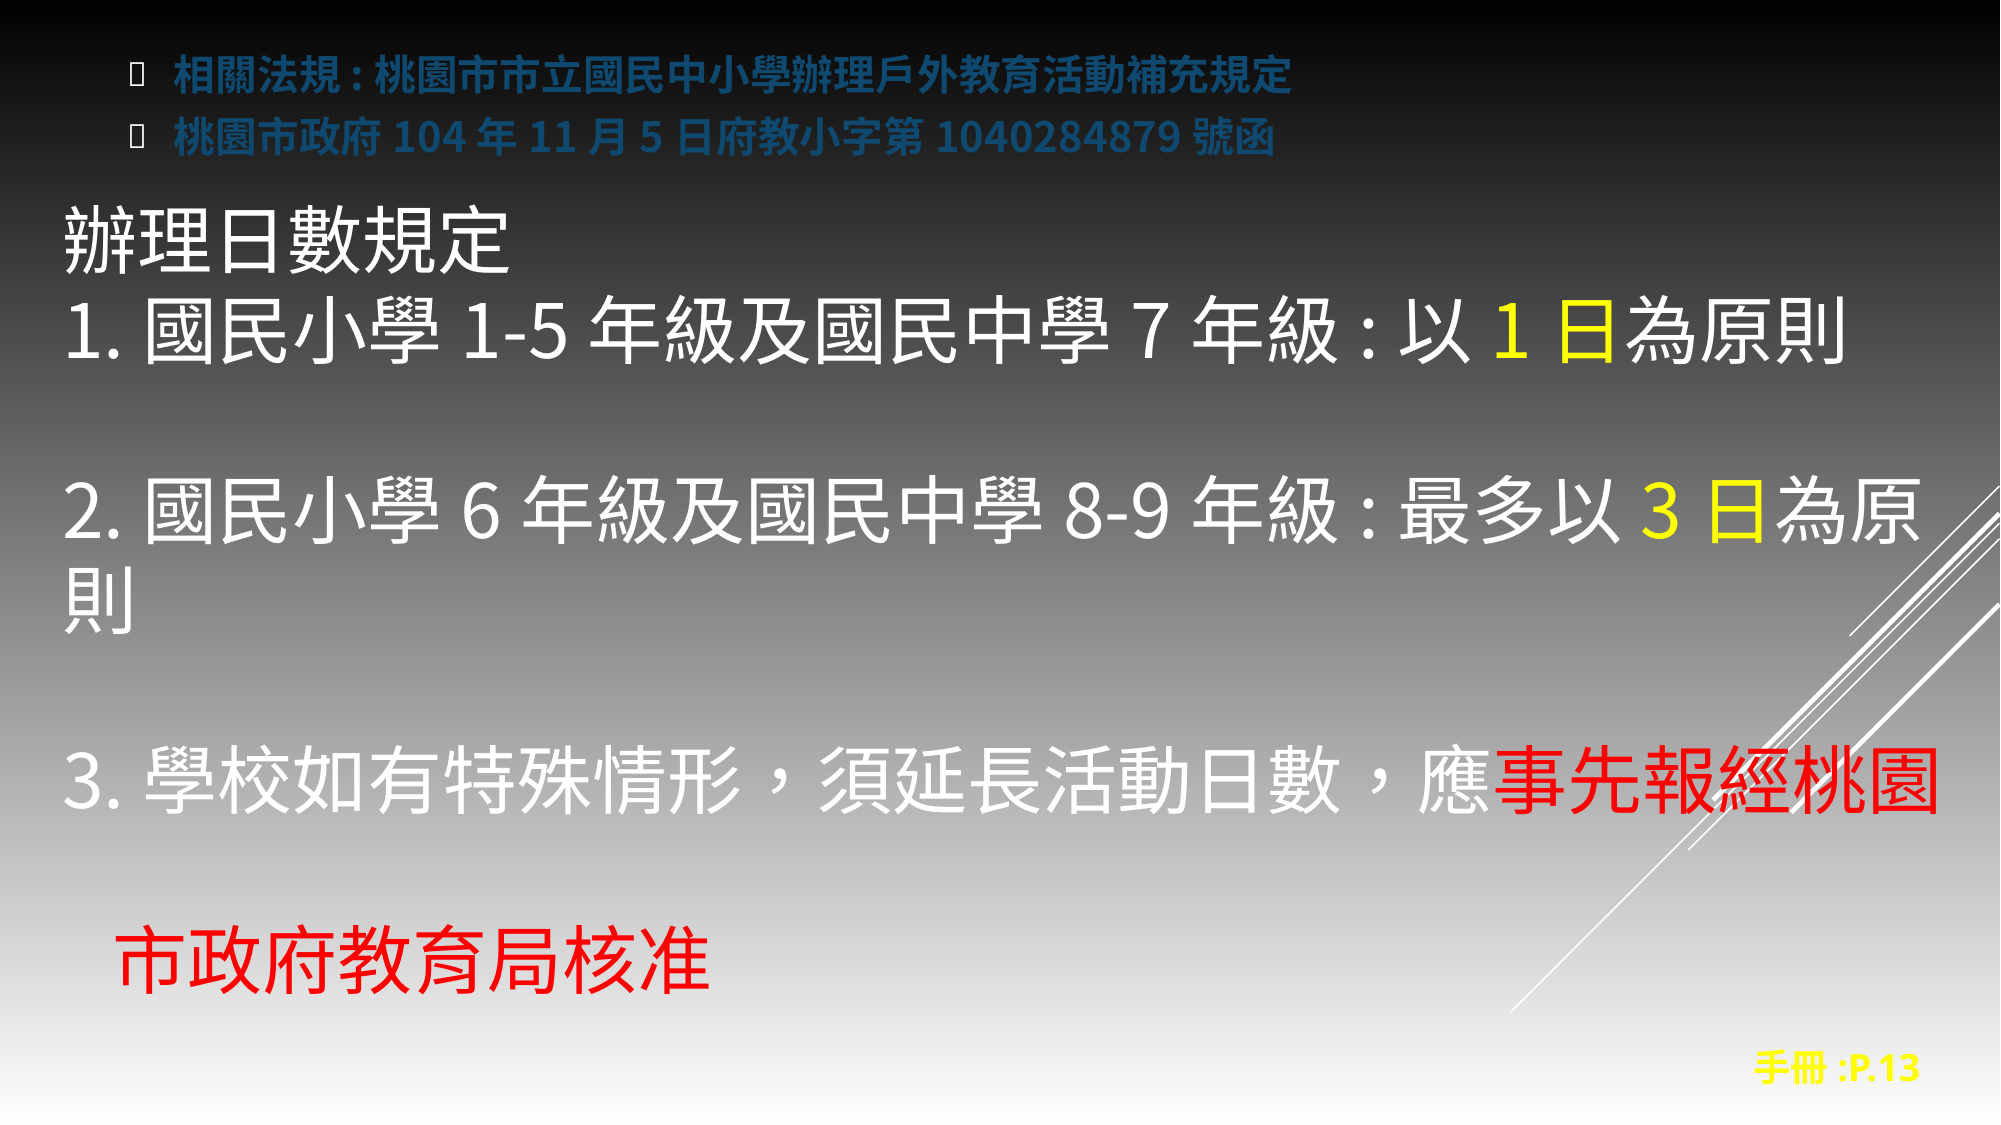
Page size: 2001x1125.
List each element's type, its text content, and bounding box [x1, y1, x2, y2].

title 辦理日數規定 1.國民小學1-5年級及國民中學7年級:以1日為原則 2.國民小學6年級及國民中學8-9年級:最多以3日為原則 3.學校如有特殊情形，須延長活動日數，應事先報經桃園 市政府教育局核准 [47, 186, 1969, 934]
list 相關法規:桃園市市立國民中小學辦理戶外教育活動補充規定 桃園市政府104年11月5日府教小字第1040284879號函 [112, 40, 1513, 187]
text_box 手冊:P.13 [1738, 1036, 1997, 1097]
